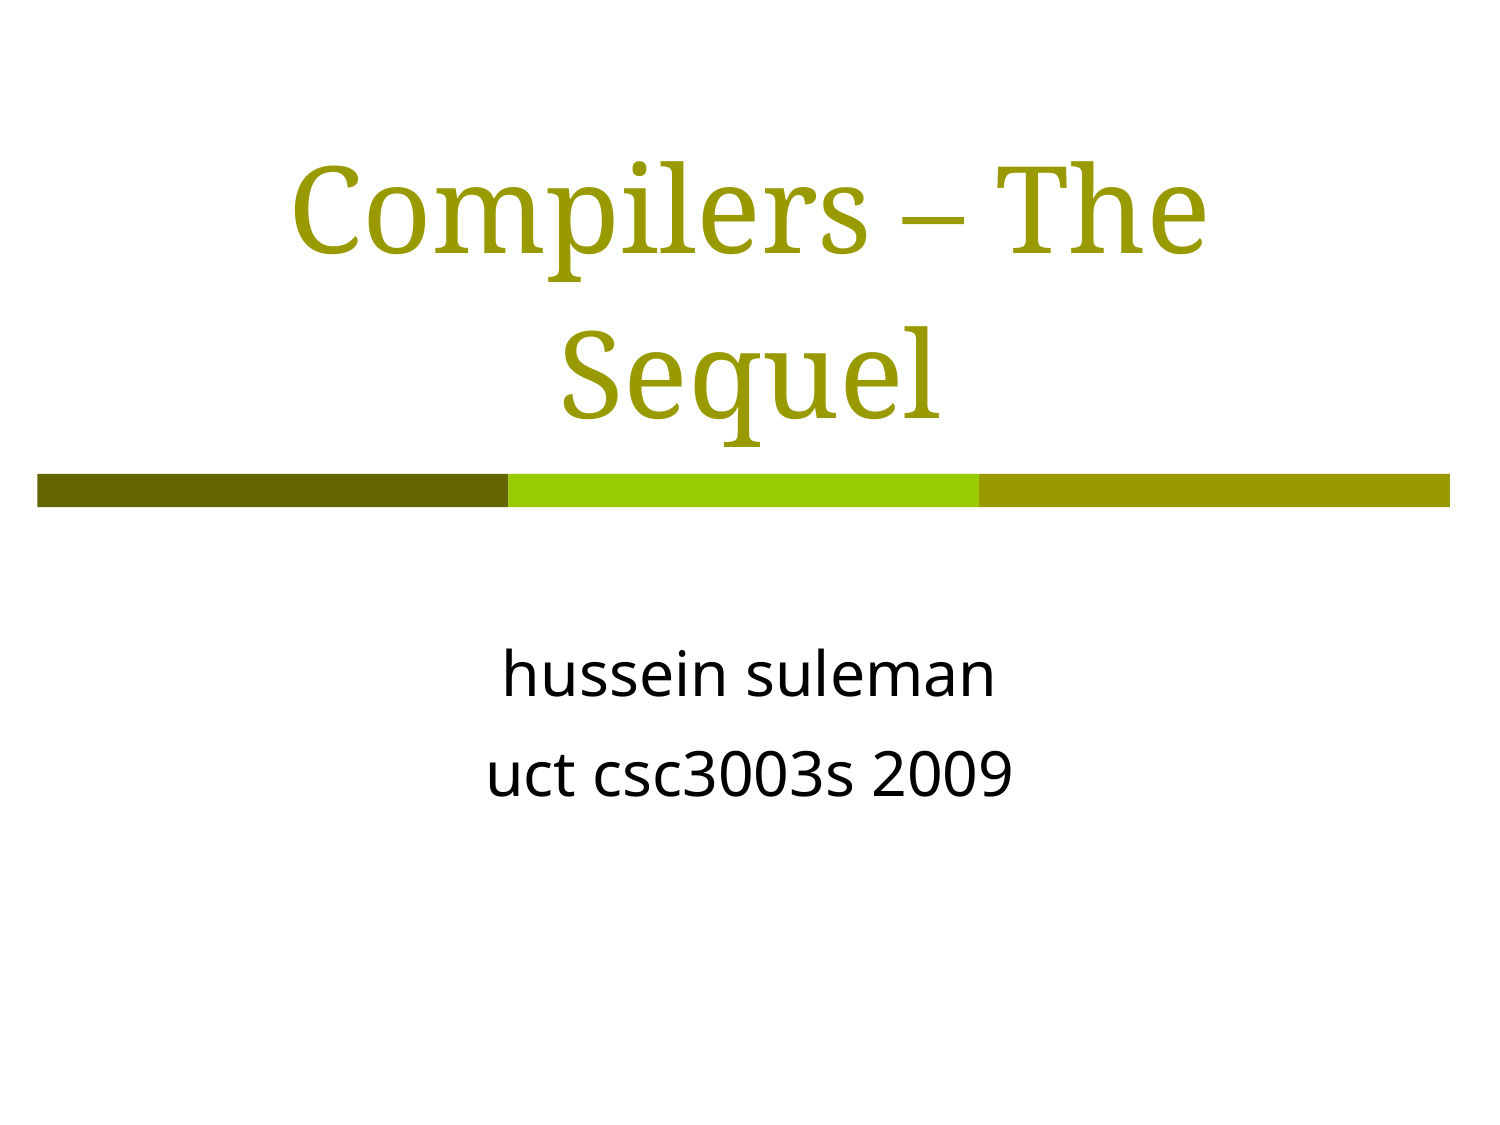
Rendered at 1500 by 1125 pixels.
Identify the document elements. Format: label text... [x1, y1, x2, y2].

subtitle hussein suleman uct csc3003s 2009 [225, 621, 1276, 899]
title Compilers – The Sequel [112, 112, 1388, 462]
